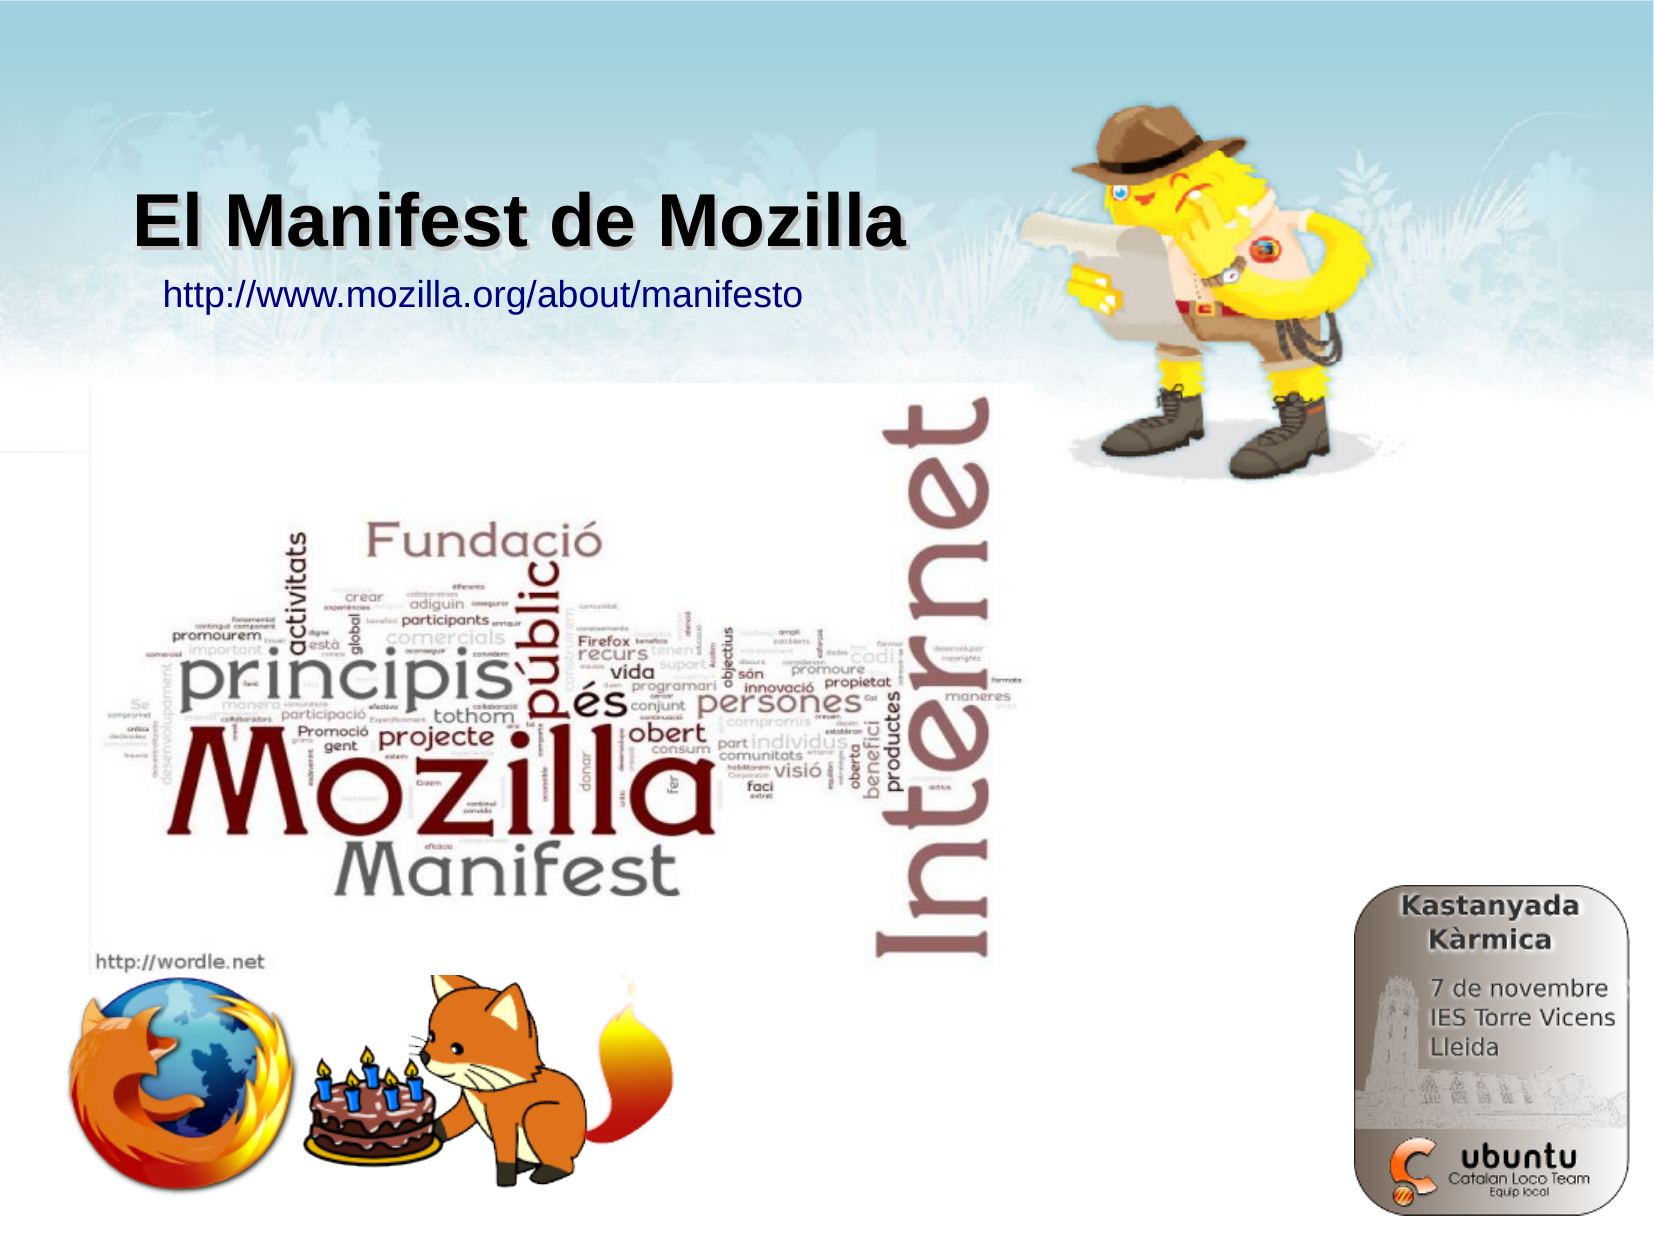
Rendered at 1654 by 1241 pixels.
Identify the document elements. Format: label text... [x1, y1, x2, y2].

picture [0, 0, 1654, 1240]
text_box El Manifest de Mozilla [118, 171, 945, 271]
text_box http://www.mozilla.org/about/manifesto [147, 265, 819, 323]
